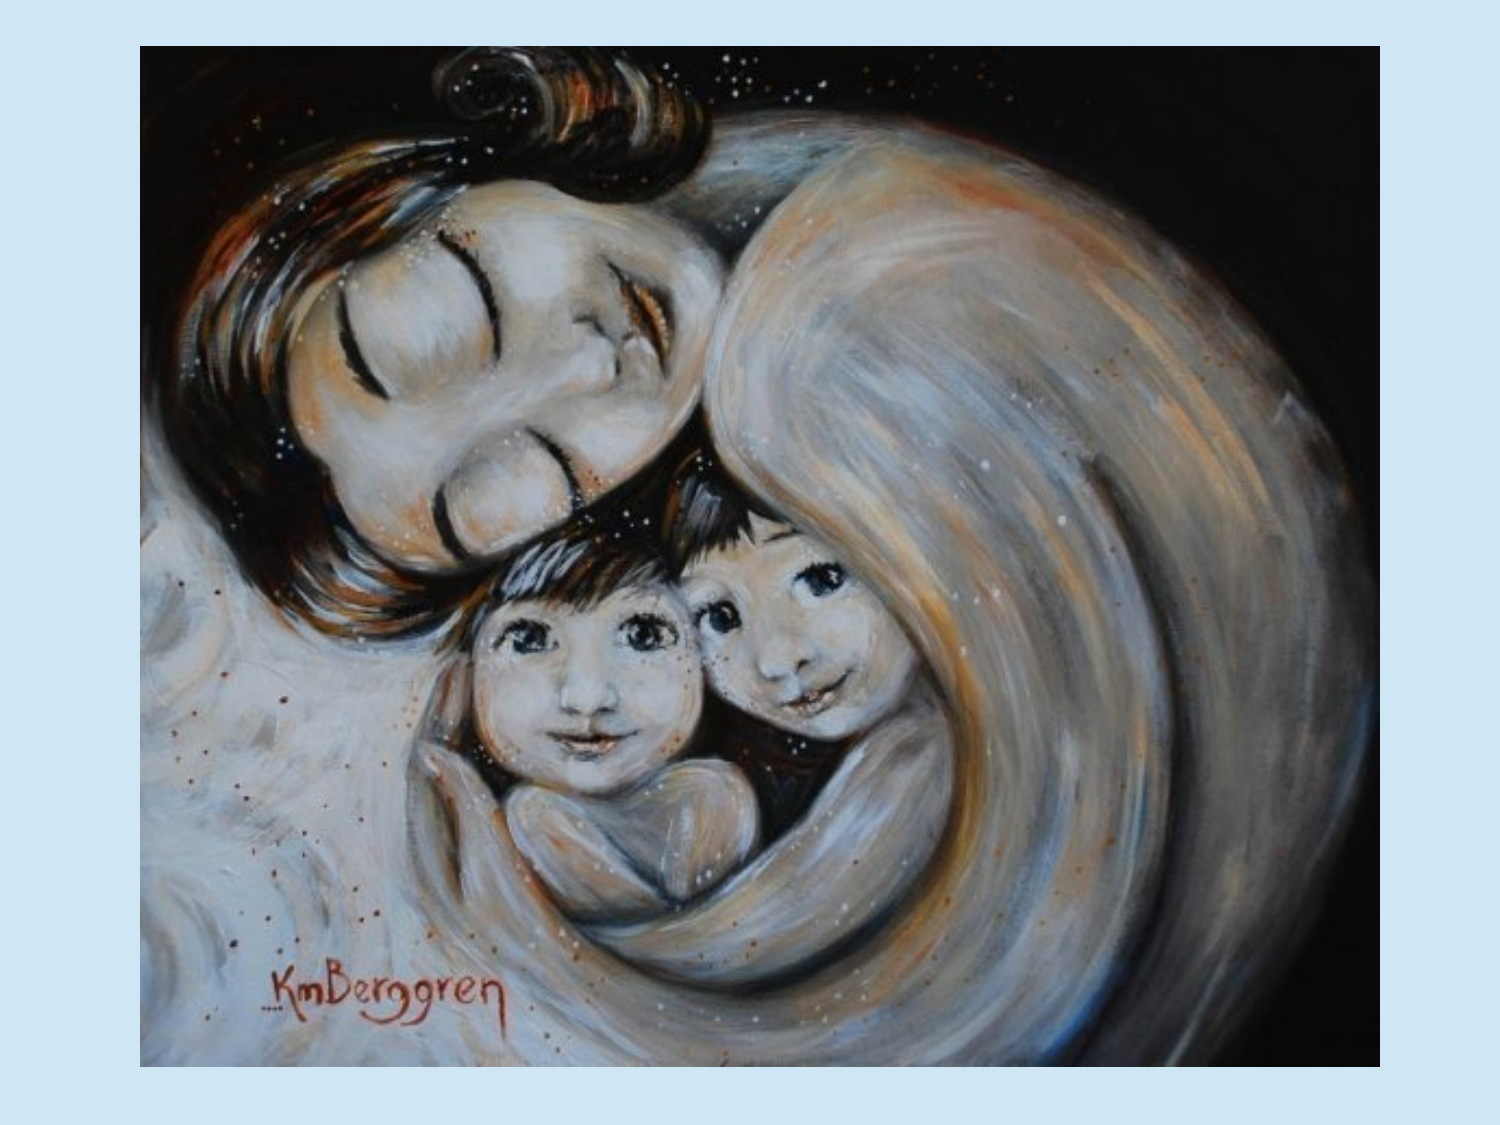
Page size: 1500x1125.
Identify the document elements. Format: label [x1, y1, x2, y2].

picture [140, 46, 1380, 1067]
title [75, 45, 1425, 233]
